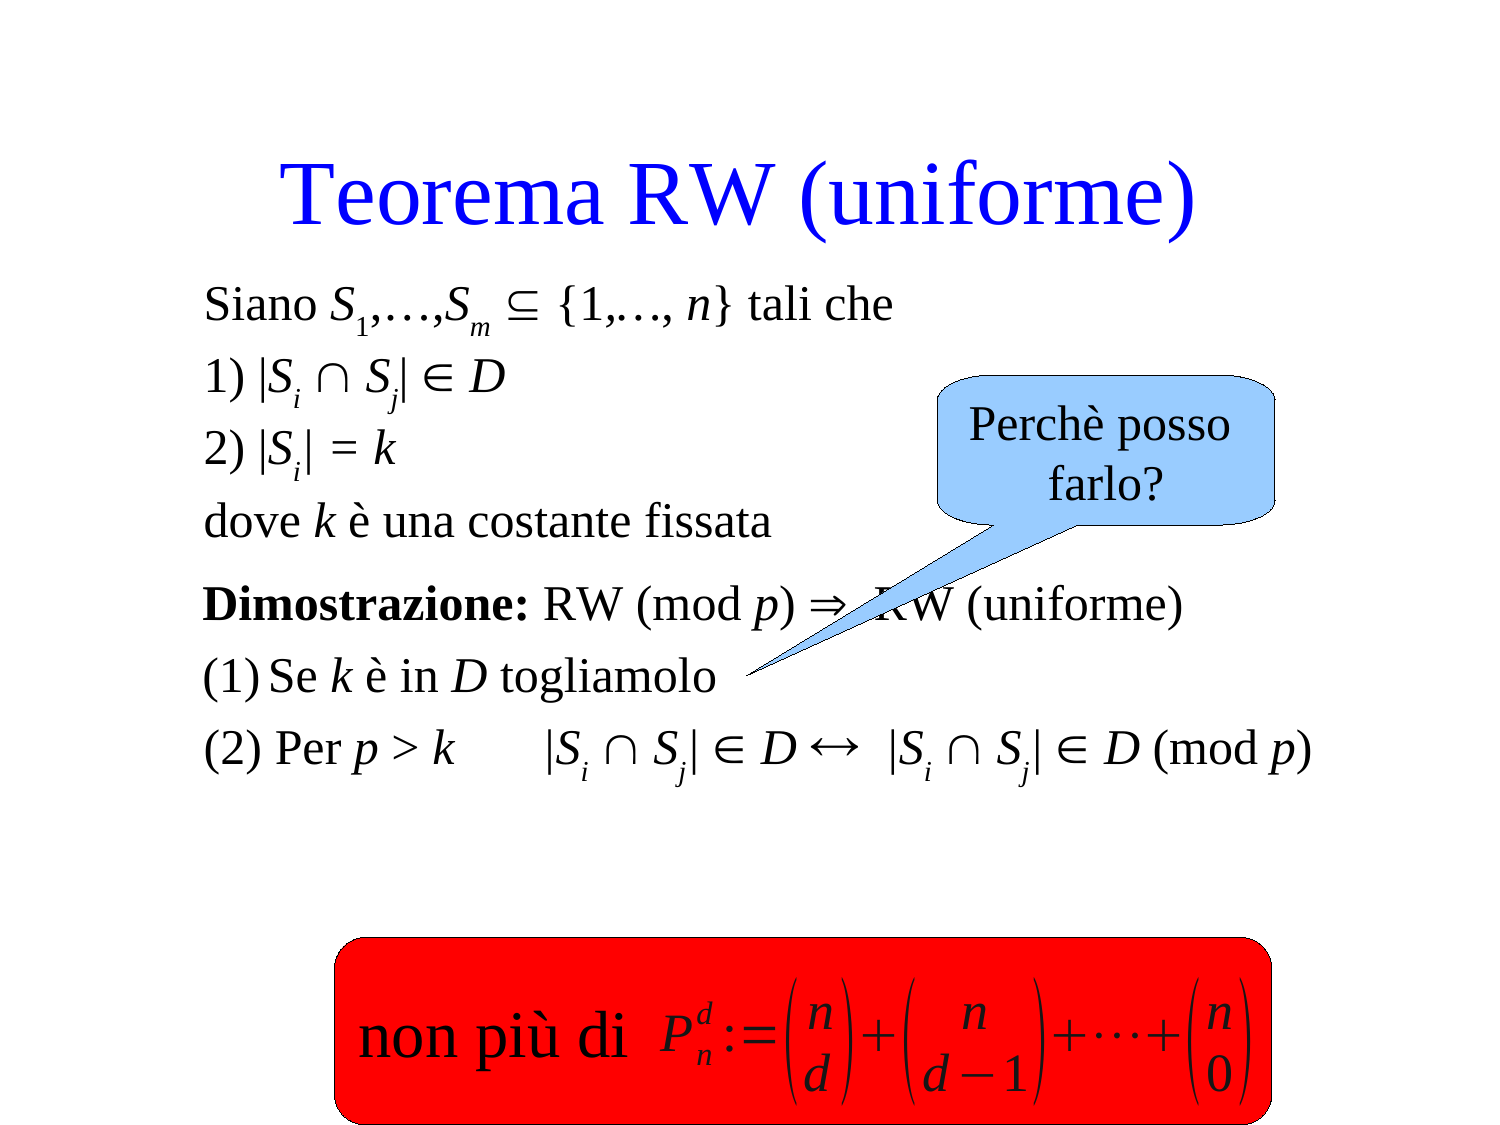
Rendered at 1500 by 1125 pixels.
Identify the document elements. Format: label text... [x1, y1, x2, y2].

text_box non più di [334, 937, 1272, 1125]
chart [729, 615, 844, 621]
text_box Perchè posso farlo? [746, 375, 1276, 676]
title Teorema RW (uniforme) [112, 107, 1387, 280]
chart [649, 974, 1261, 1110]
text_box Dimostrazione: RW (mod p) ⇒ RW (uniforme) Se k è in D togliamolo Per p > k |Si  Sj| ∈ D  |Si  Sj| ∈ D (mod p) [187, 562, 1463, 795]
text_box Siano S1,…,Sm  {1,…, n} tali che |Si  Sj| ∈ D |Si| = k dove k è una costante fissata [187, 262, 1391, 615]
